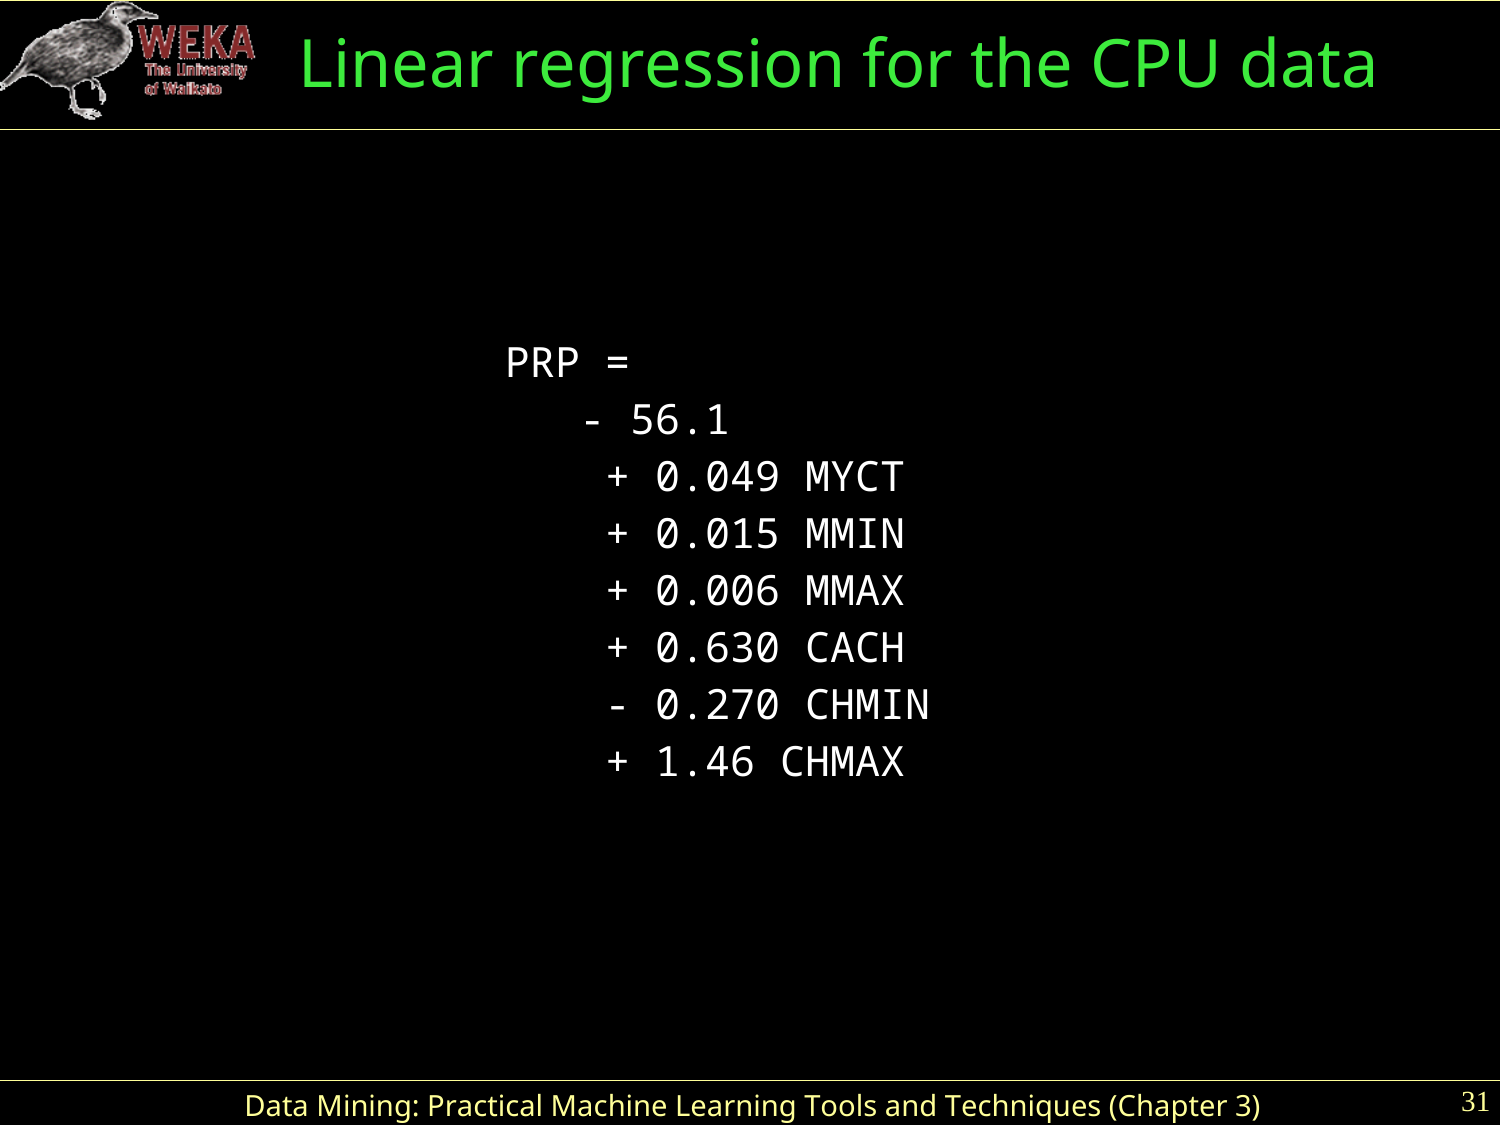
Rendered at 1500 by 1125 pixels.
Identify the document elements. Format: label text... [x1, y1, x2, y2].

title Linear regression for the CPU data [283, 0, 1500, 154]
picture [0, 1, 266, 129]
text_box PRP = - 56.1 + 0.049 MYCT + 0.015 MMIN + 0.006 MMAX + 0.630 CACH - 0.270 CHMIN + 1.46 CHMAX [490, 324, 945, 797]
